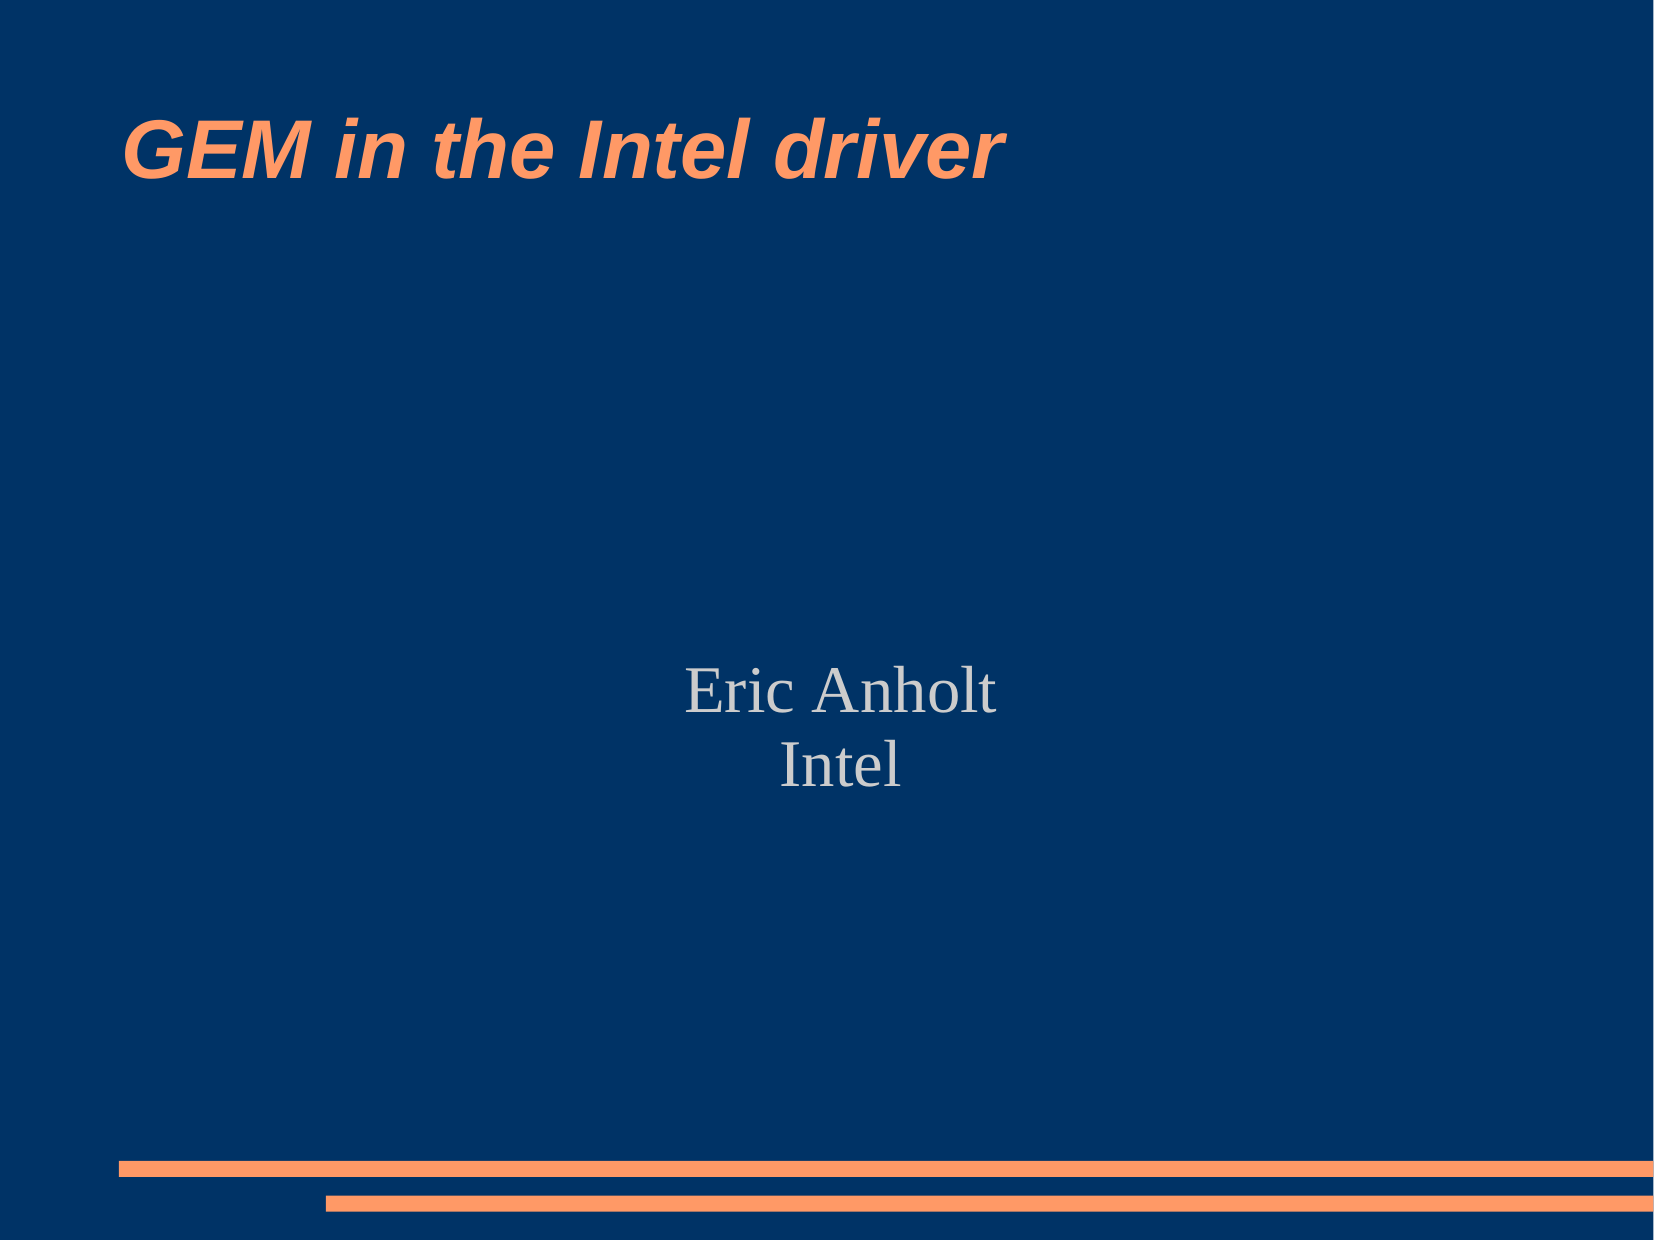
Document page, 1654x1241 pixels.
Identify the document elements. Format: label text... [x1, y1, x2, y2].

title GEM in the Intel driver [121, 46, 1534, 254]
subtitle Eric Anholt Intel [121, 329, 1561, 1125]
